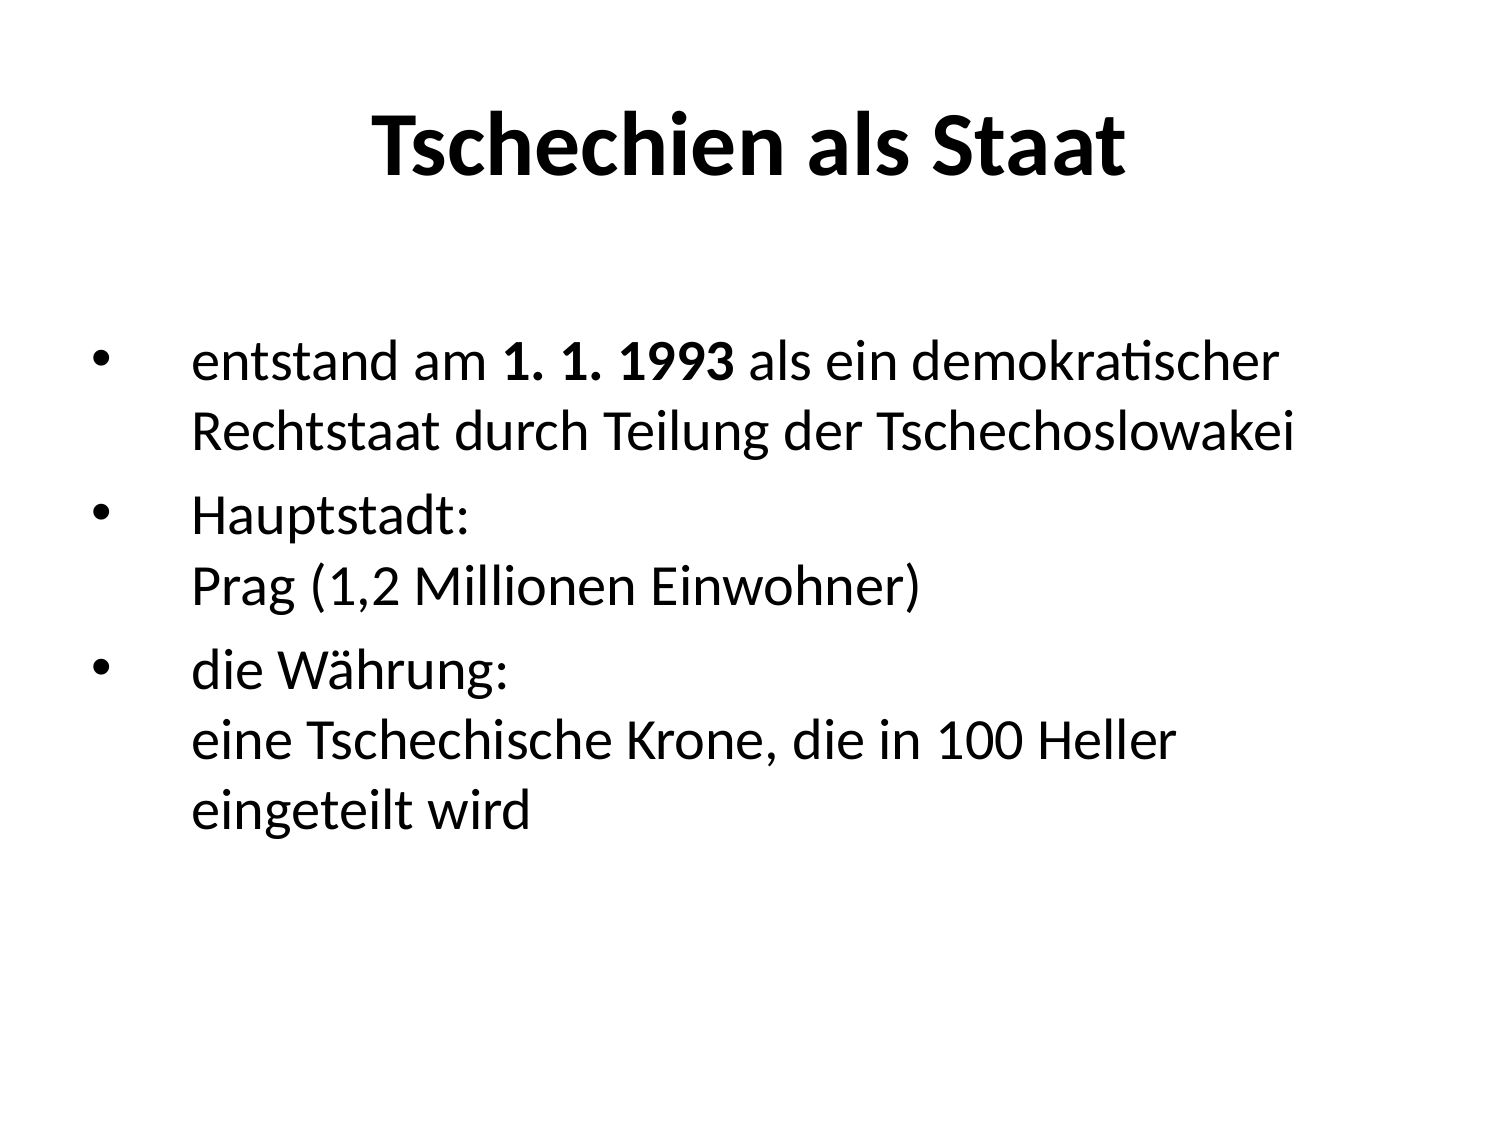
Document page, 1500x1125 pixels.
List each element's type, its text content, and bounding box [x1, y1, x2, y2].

title Tschechien als Staat [75, 45, 1426, 233]
list entstand am 1. 1. 1993 als ein demokratischer Rechtstaat durch Teilung der Tschechoslowakei Hauptstadt: Prag (1,2 Millionen Einwohner) die Währung: eine Tschechische Krone, die in 100 Heller eingeteilt wird [76, 219, 1427, 934]
